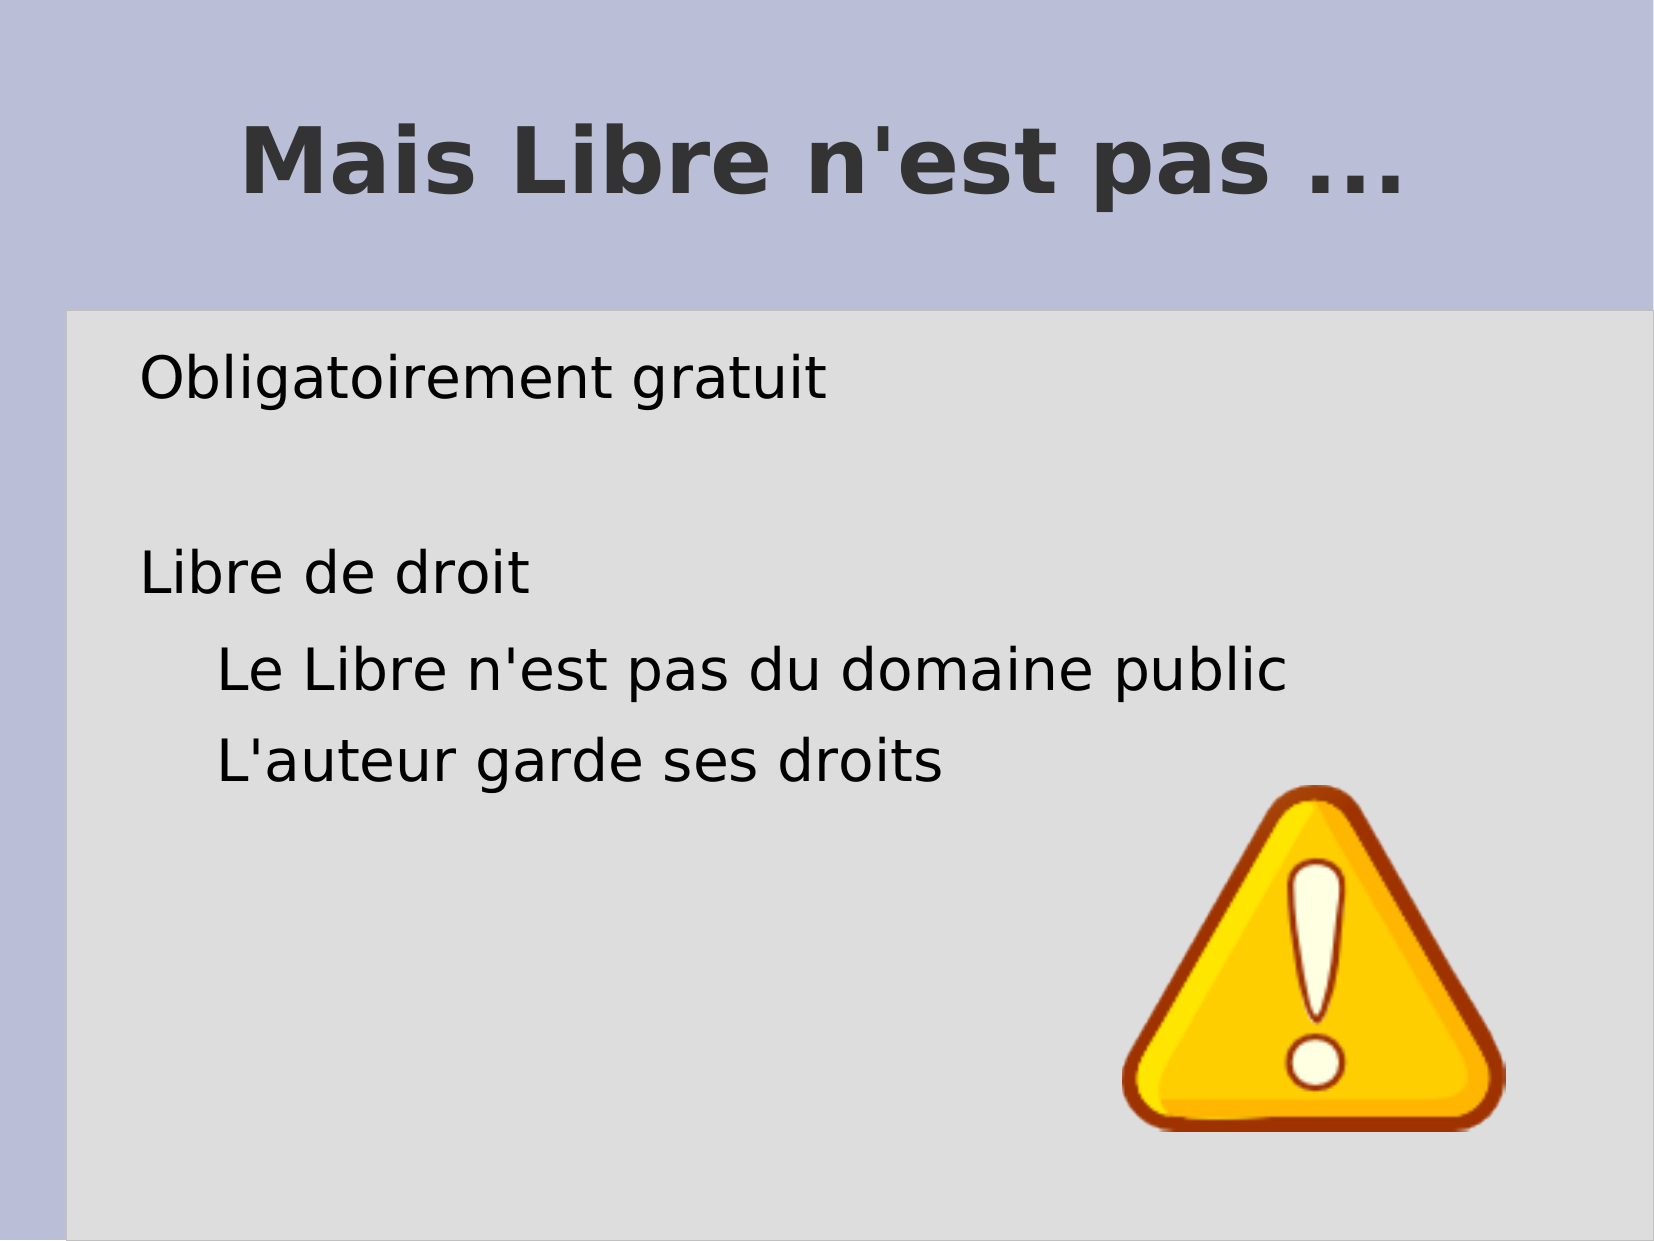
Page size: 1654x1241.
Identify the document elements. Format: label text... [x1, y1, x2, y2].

picture [1122, 785, 1506, 1133]
list Obligatoirement gratuit Libre de droit Le Libre n'est pas du domaine public L'auteur garde ses droits [121, 344, 1534, 1127]
title Mais Libre n'est pas ... [118, 58, 1531, 266]
